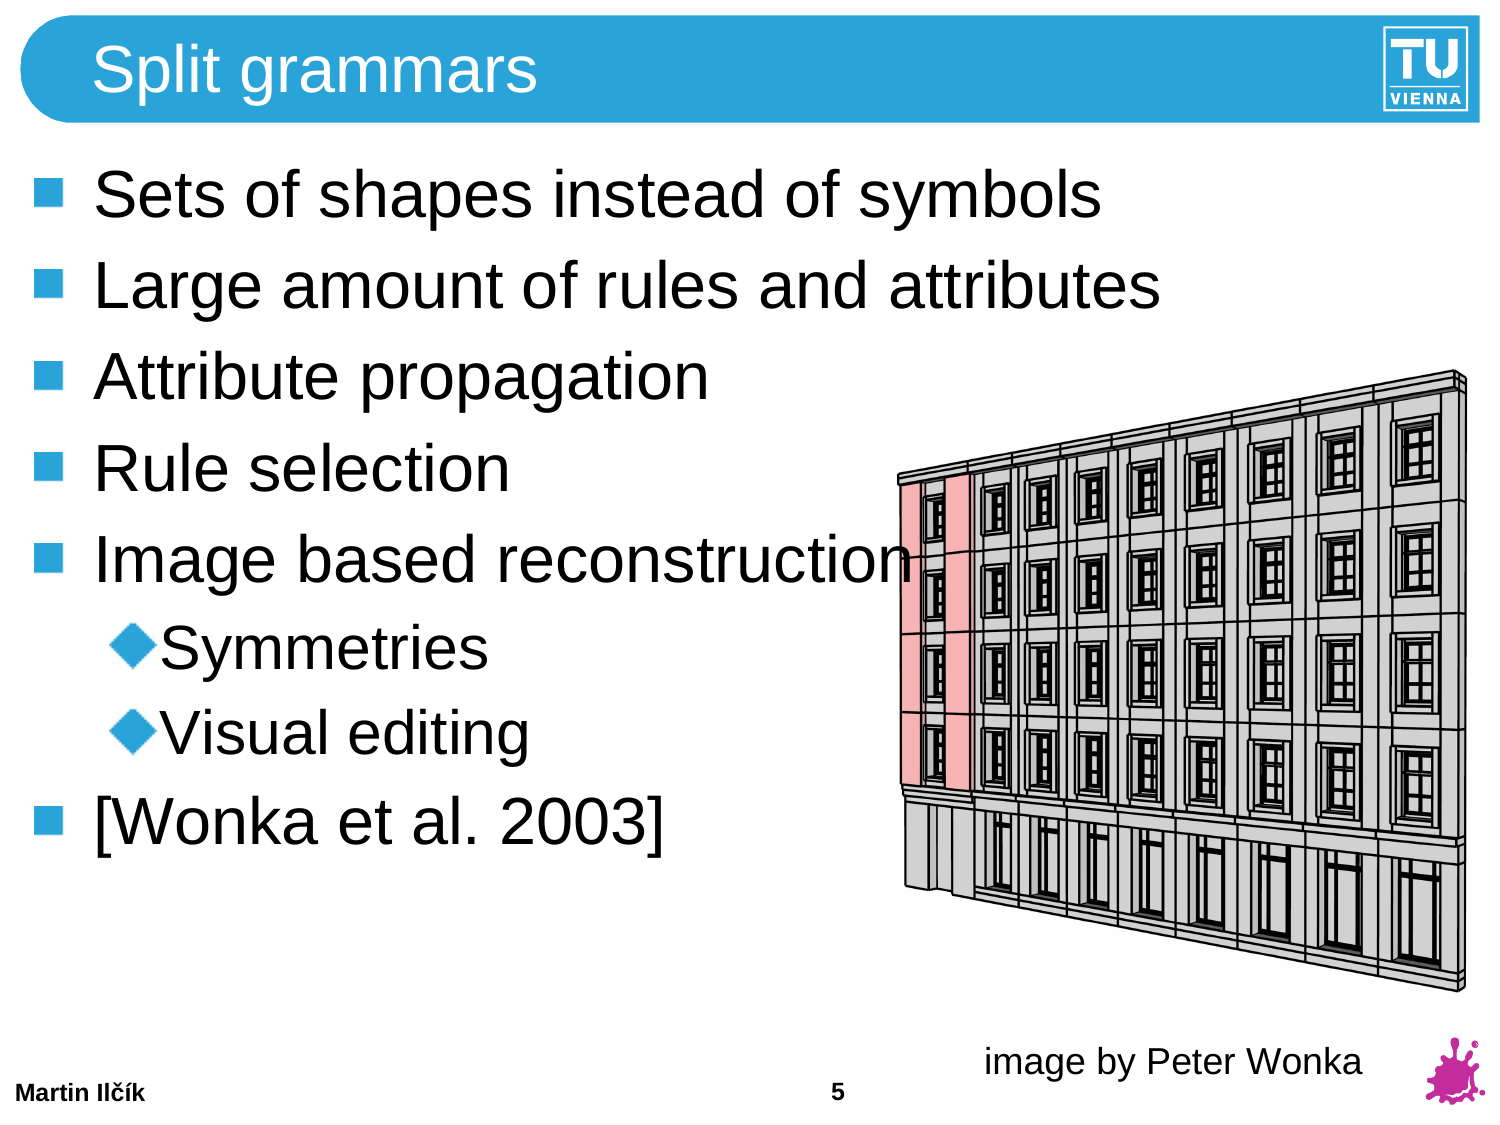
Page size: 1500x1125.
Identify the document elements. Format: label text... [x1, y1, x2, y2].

title Split grammars [76, 7, 1350, 132]
text_box 40 [749, 1067, 927, 1117]
picture [1306, 361, 1475, 1000]
text_box Martin Ilčík [0, 1068, 617, 1117]
text_box image by Peter Wonka [969, 1033, 1378, 1105]
list Sets of shapes instead of symbols Large amount of rules and attributes Attribute propagation Rule selection Image based reconstruction Symmetries Visual editing [Wonka et al. 2003] [19, 148, 1306, 1047]
